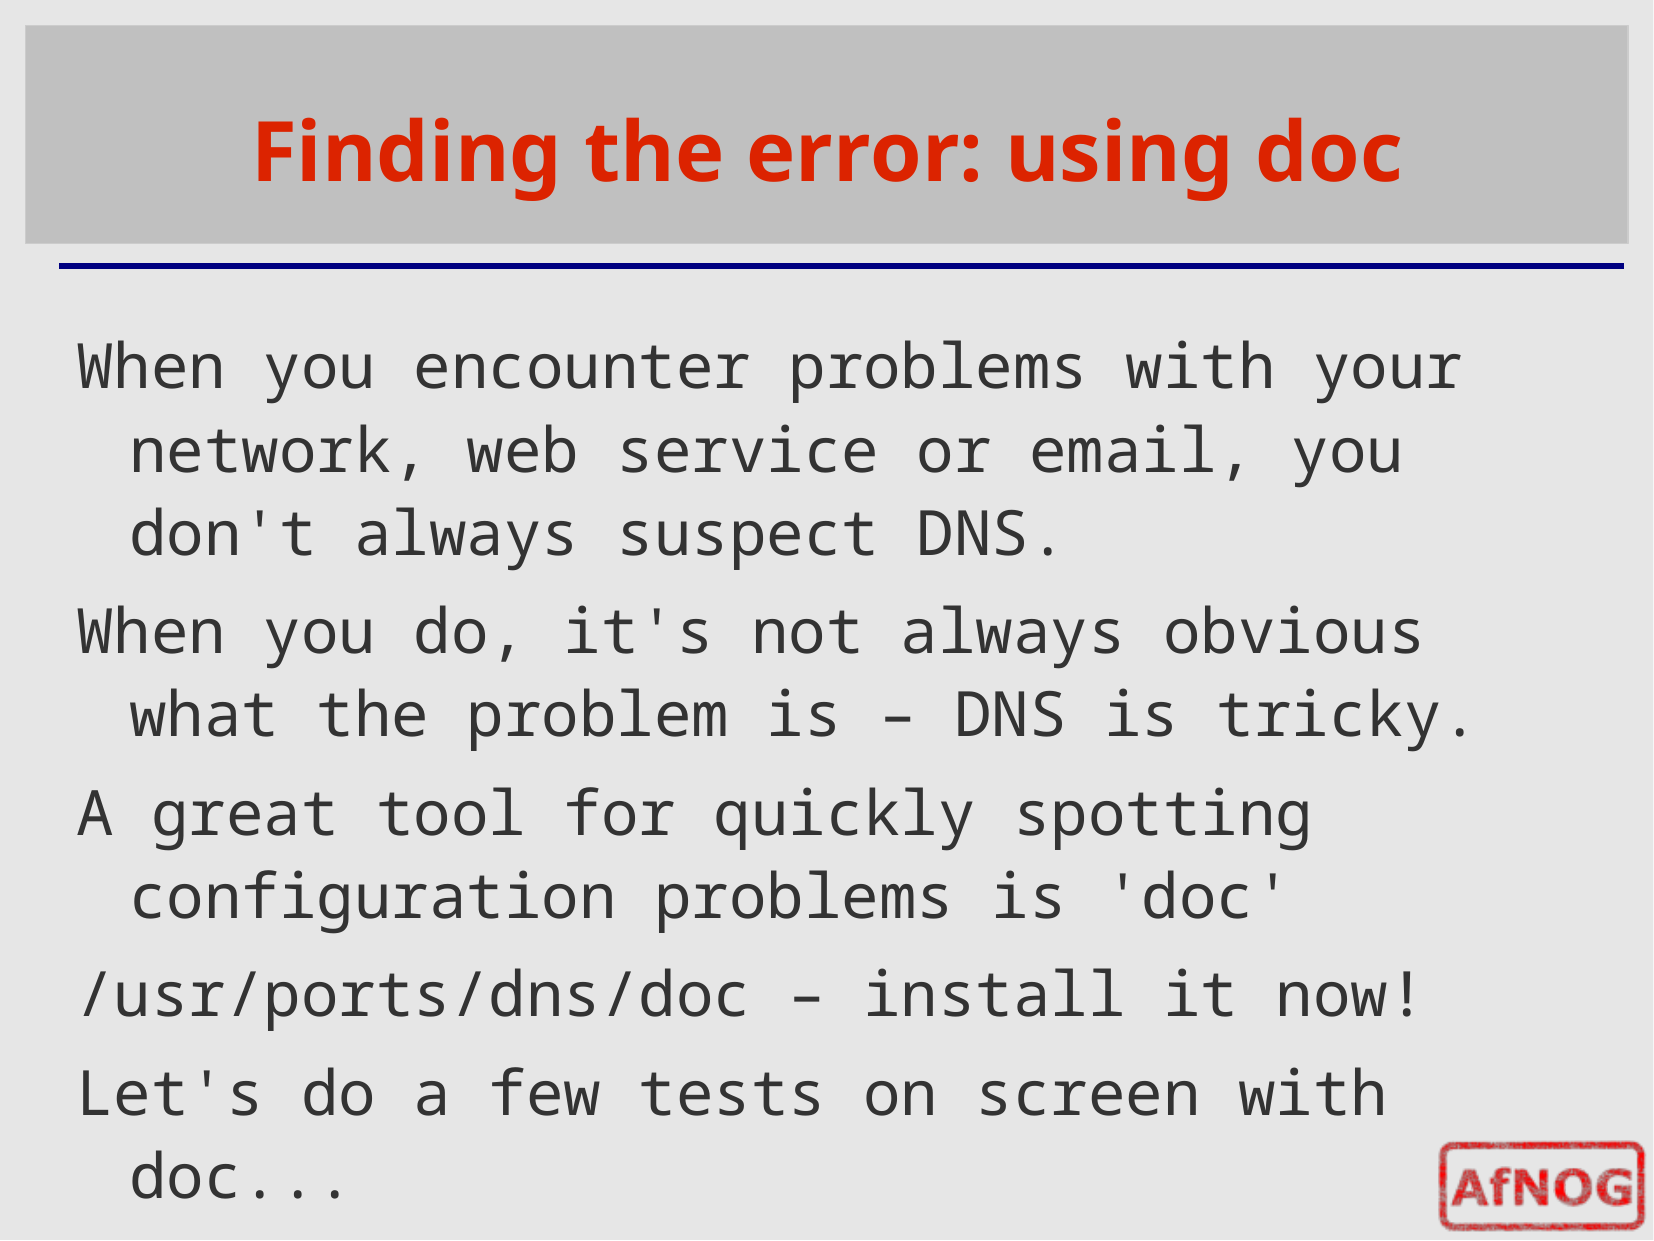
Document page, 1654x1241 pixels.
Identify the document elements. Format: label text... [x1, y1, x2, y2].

title Finding the error: using doc [121, 46, 1534, 254]
list When you encounter problems with your network, web service or email, you don't always suspect DNS. When you do, it's not always obvious what the problem is – DNS is tricky. A great tool for quickly spotting configuration problems is 'doc' /usr/ports/dns/doc – install it now! Let's do a few tests on screen with doc... [59, 322, 1595, 1132]
picture [1437, 1139, 1648, 1235]
